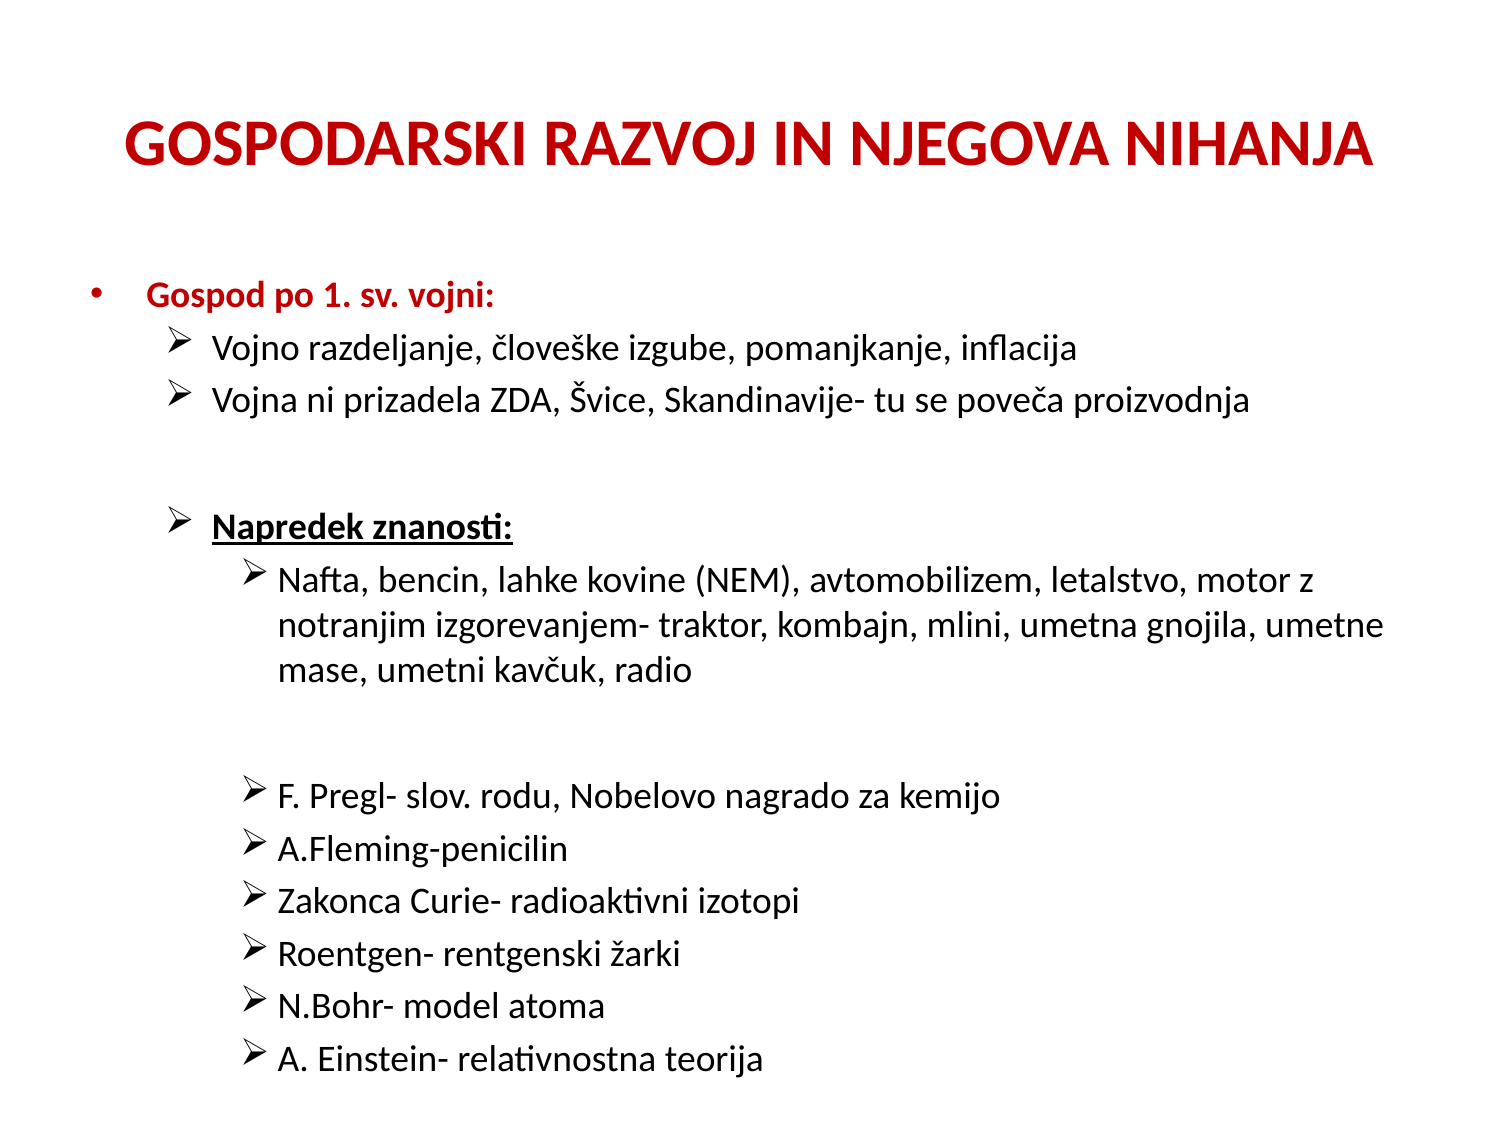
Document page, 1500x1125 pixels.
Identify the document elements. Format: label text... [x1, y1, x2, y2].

title GOSPODARSKI RAZVOJ IN NJEGOVA NIHANJA [75, 45, 1425, 233]
list Gospod po 1. sv. vojni: Vojno razdeljanje, človeške izgube, pomanjkanje, inflacija Vojna ni prizadela ZDA, Švice, Skandinavije- tu se poveča proizvodnja Napredek znanosti: Nafta, bencin, lahke kovine (NEM), avtomobilizem, letalstvo, motor z notranjim izgorevanjem- traktor, kombajn, mlini, umetna gnojila, umetne mase, umetni kavčuk, radio F. Pregl- slov. rodu, Nobelovo nagrado za kemijo A.Fleming-penicilin Zakonca Curie- radioaktivni izotopi Roentgen- rentgenski žarki N.Bohr- model atoma A. Einstein- relativnostna teorija [75, 262, 1425, 1005]
